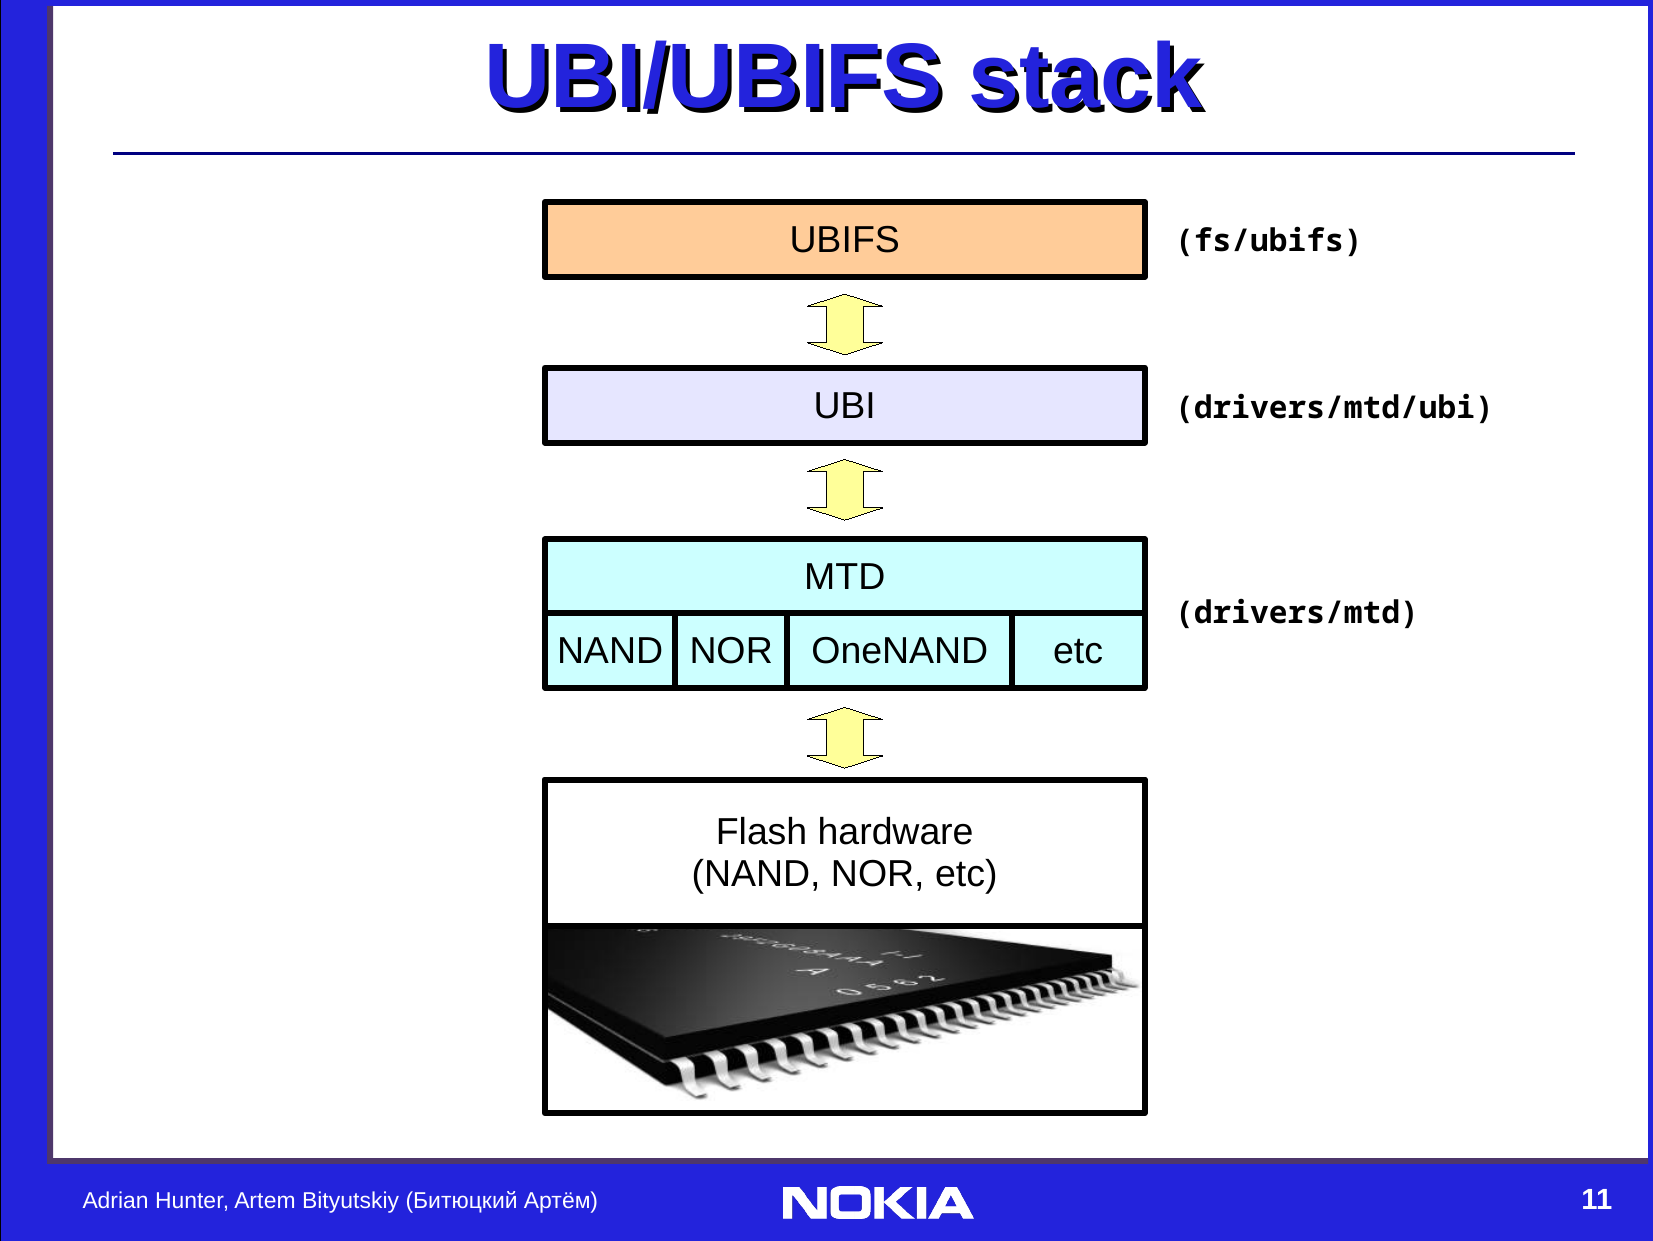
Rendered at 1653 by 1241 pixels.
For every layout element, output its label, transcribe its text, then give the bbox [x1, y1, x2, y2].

text_box [807, 707, 883, 769]
text_box OneNAND [787, 612, 1011, 688]
text_box NAND [545, 612, 675, 688]
text_box UBI [544, 367, 1145, 443]
text_box UBIFS [544, 201, 1145, 277]
text_box [807, 459, 883, 521]
picture [548, 926, 1142, 1102]
text_box etc [1011, 612, 1145, 688]
text_box NOR [675, 612, 787, 688]
text_box Flash hardware (NAND, NOR, etc) [544, 779, 1145, 926]
picture [783, 1186, 974, 1219]
text_box (drivers/mtd) [1160, 582, 1463, 634]
text_box (drivers/mtd/ubi) [1160, 377, 1538, 429]
text_box MTD [544, 539, 1145, 615]
title UBI/UBIFS stack [100, 2, 1588, 151]
text_box [807, 294, 883, 355]
text_box (fs/ubifs) [1160, 210, 1423, 262]
